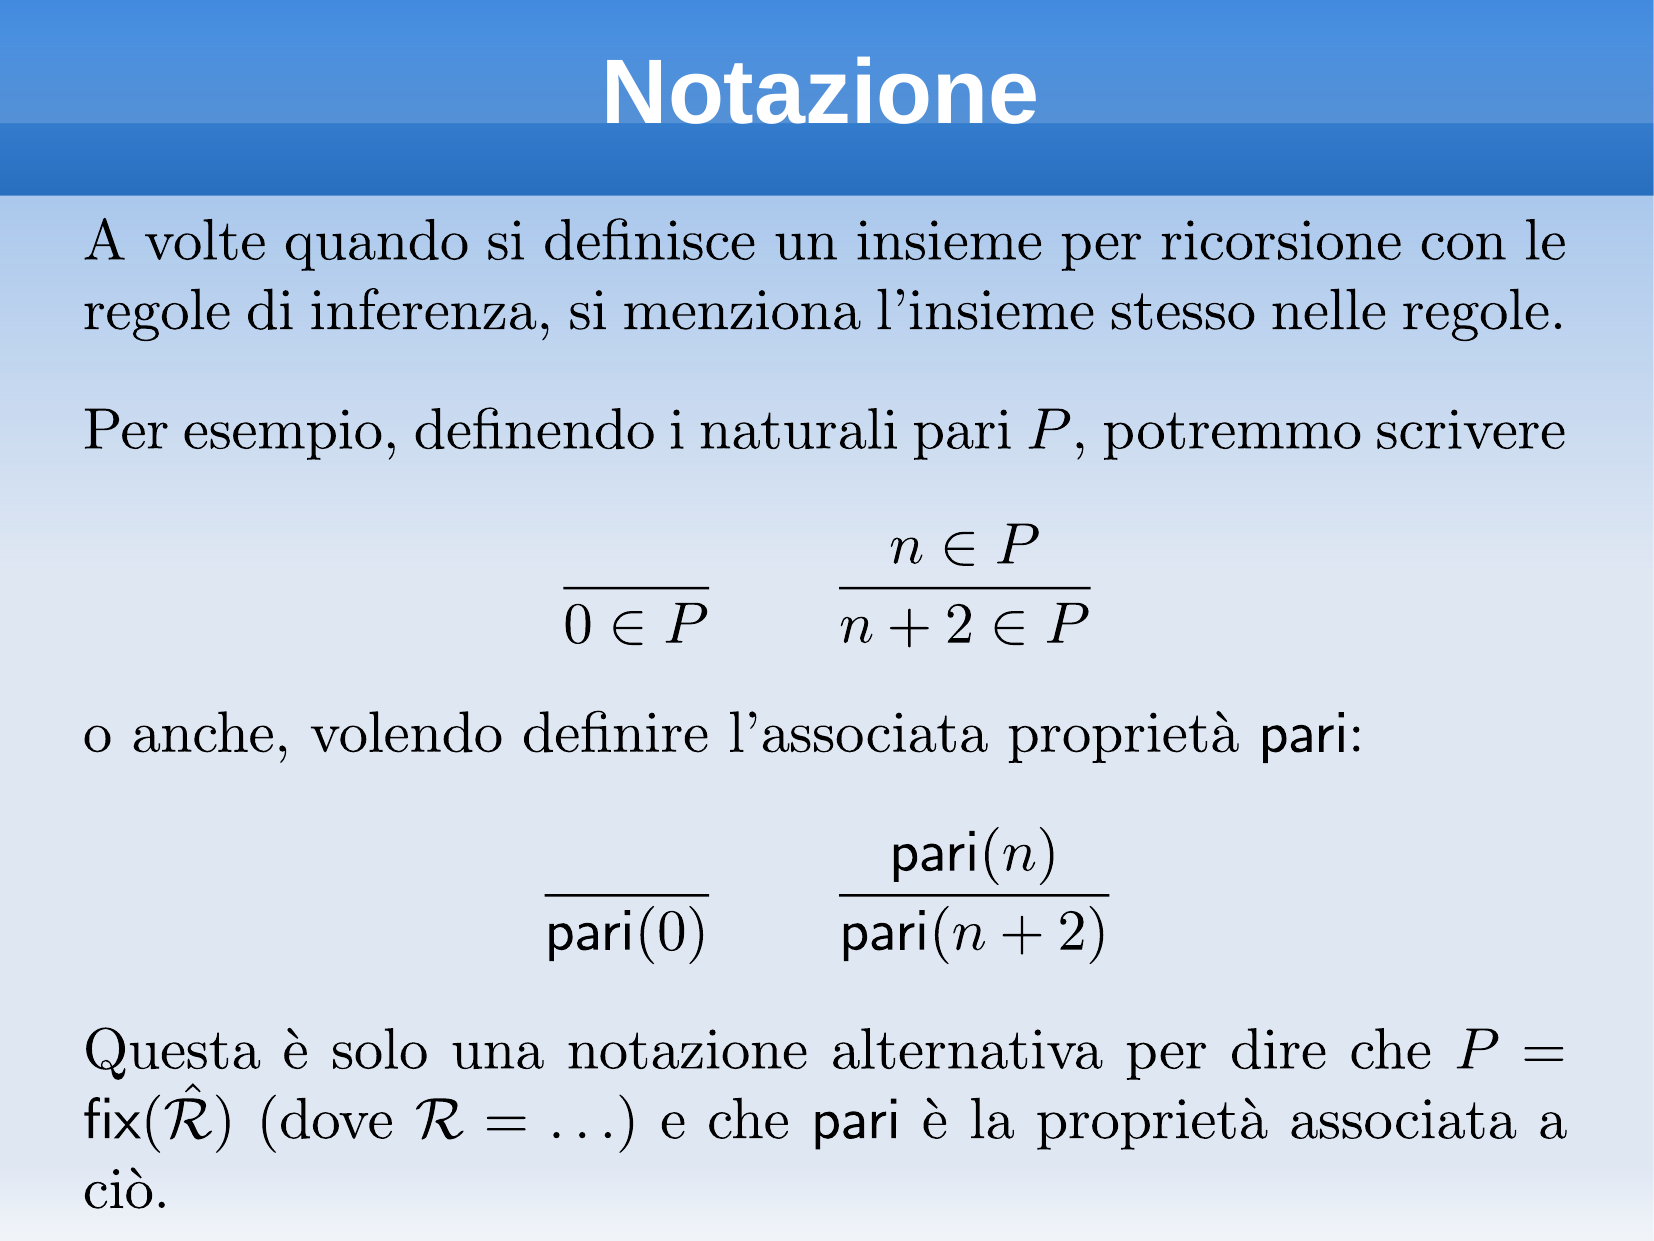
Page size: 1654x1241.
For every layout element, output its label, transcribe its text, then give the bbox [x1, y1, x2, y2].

title Notazione [76, 0, 1565, 188]
picture [0, 0, 1654, 1241]
text_box [82, 217, 1568, 1209]
